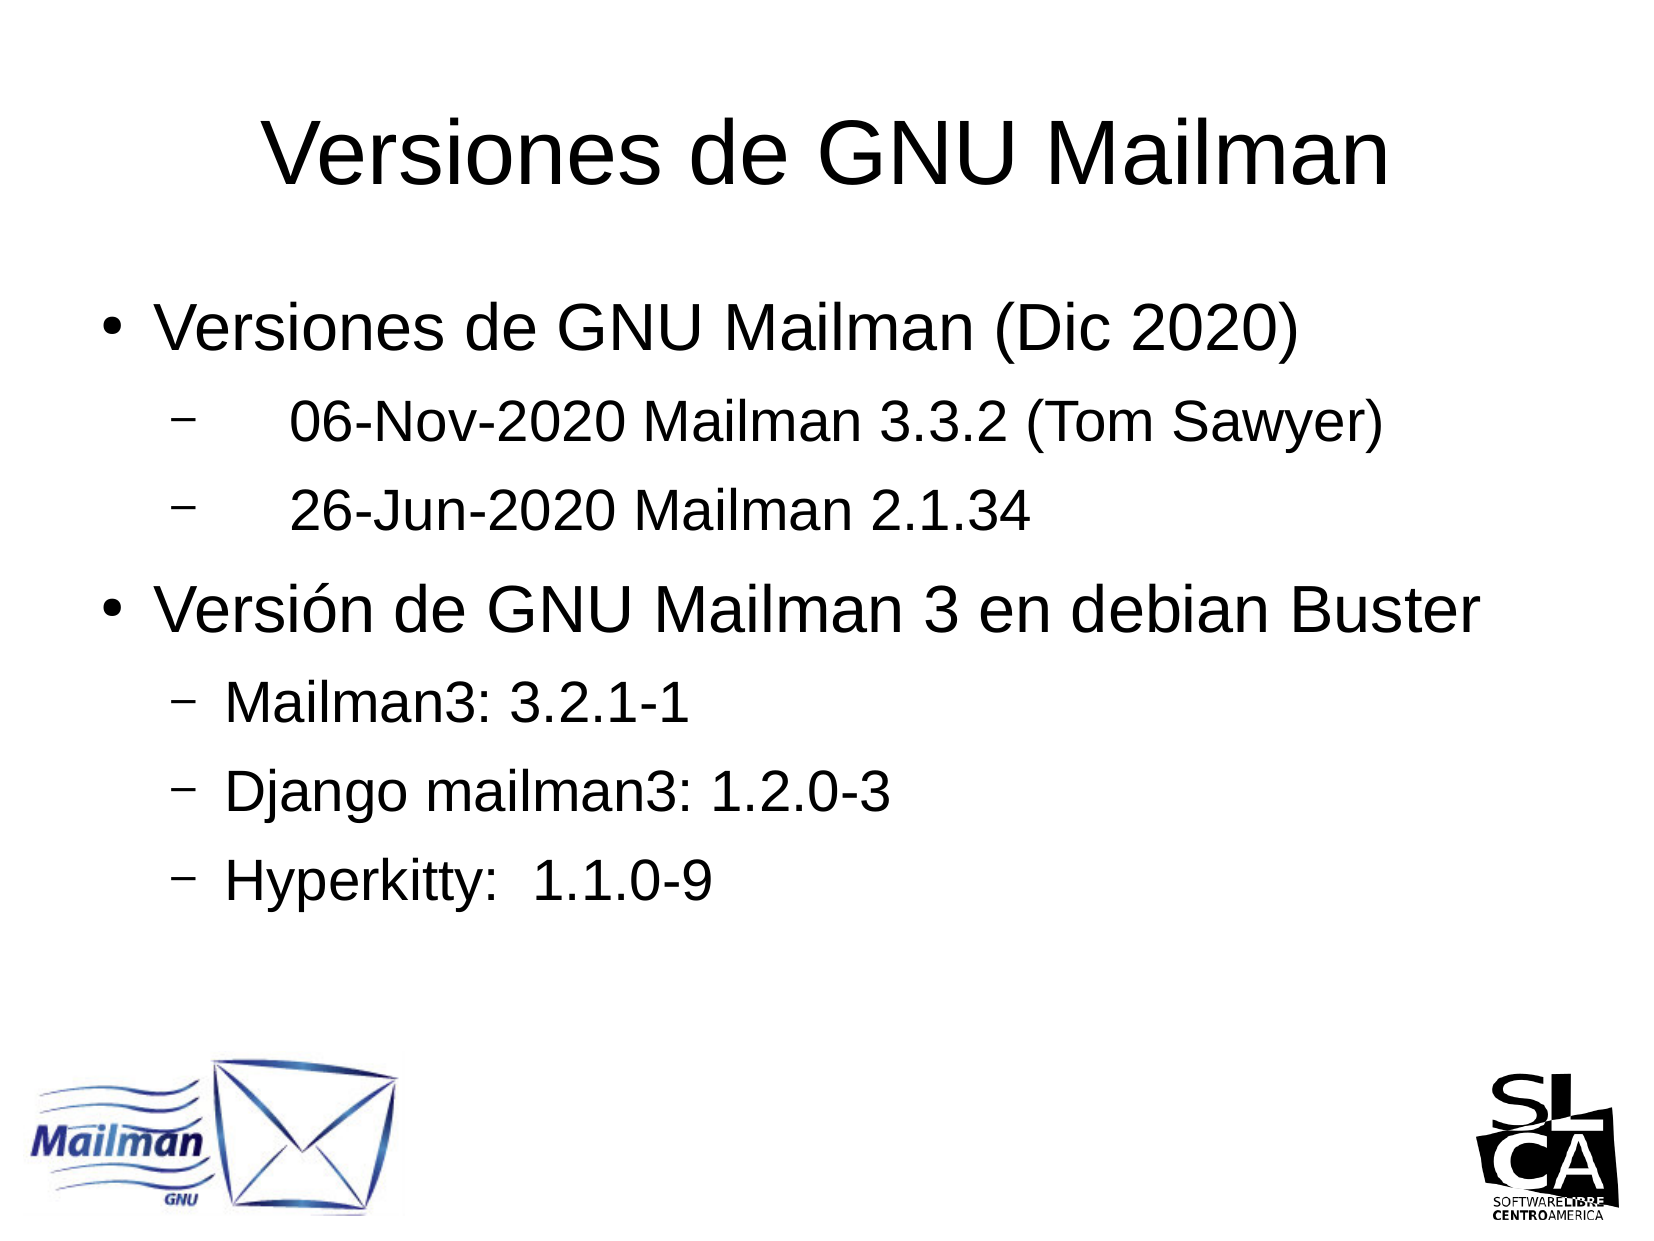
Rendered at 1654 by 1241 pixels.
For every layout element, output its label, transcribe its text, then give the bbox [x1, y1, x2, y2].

picture [23, 1051, 405, 1216]
picture [1476, 1062, 1619, 1220]
list Versiones de GNU Mailman (Dic 2020) 06-Nov-2020 Mailman 3.3.2 (Tom Sawyer) 26-Jun-2020 Mailman 2.1.34 Versión de GNU Mailman 3 en debian Buster Mailman3: 3.2.1-1 Django mailman3: 1.2.0-3 Hyperkitty: 1.1.0-9 [82, 290, 1571, 1010]
title Versiones de GNU Mailman [82, 49, 1571, 257]
